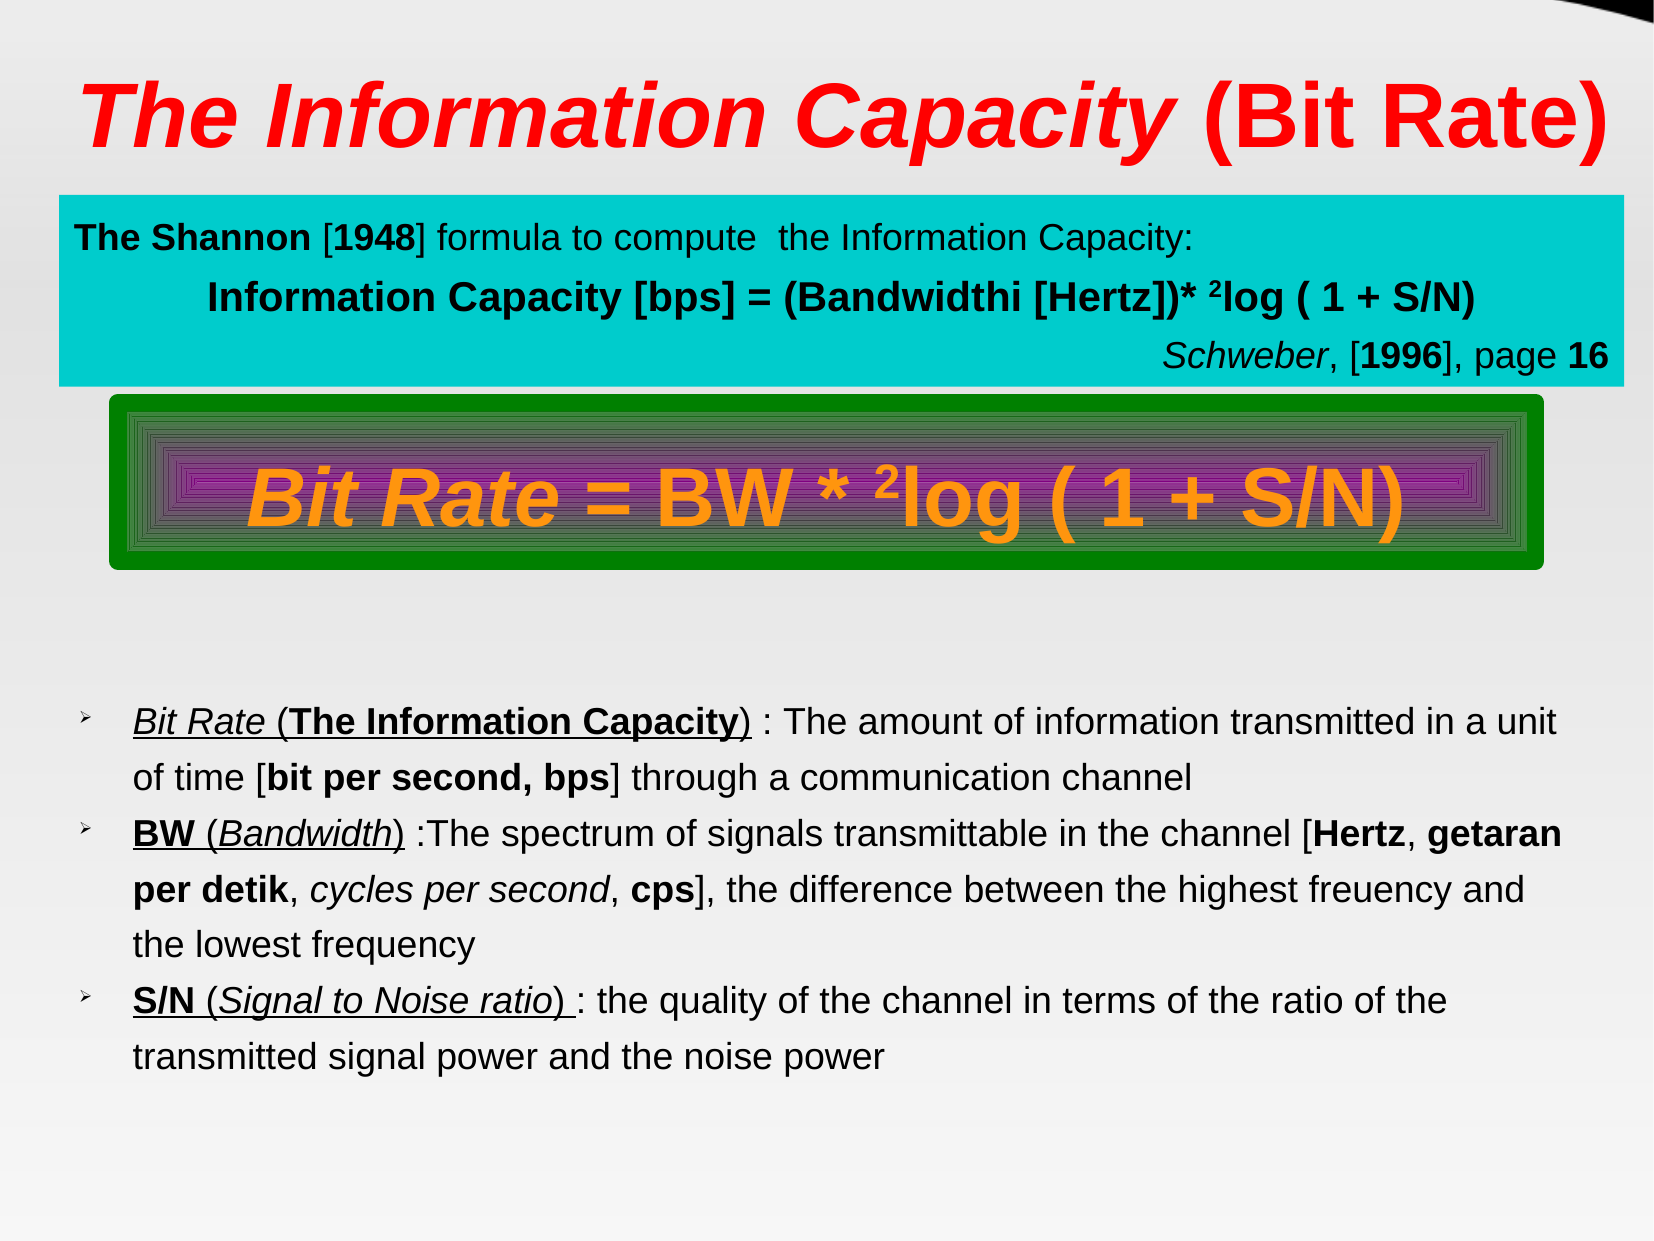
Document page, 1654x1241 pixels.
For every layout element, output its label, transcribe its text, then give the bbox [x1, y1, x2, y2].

picture [0, 0, 1654, 1241]
text_box The Shannon [1948] formula to compute the Information Capacity: Information Capacity [bps] = (Bandwidthi [Hertz])* 2log ( 1 + S/N)‏ Schweber, [1996], page 16 [59, 194, 1625, 387]
text_box Bit Rate = BW * 2log ( 1 + S/N)‏ [118, 402, 1536, 562]
text_box Bit Rate (The Information Capacity) : The amount of information transmitted in a unit of time [bit per second, bps] through a communication channel BW (Bandwidth) :The spectrum of signals transmittable in the channel [Hertz, getaran per detik, cycles per second, cps], the difference between the highest freuency and the lowest frequency S/N (Signal to Noise ratio) : the quality of the channel in terms of the ratio of the transmitted signal power and the noise power [59, 679, 1595, 1147]
title The Information Capacity (Bit Rate)‏ [76, 7, 1654, 200]
